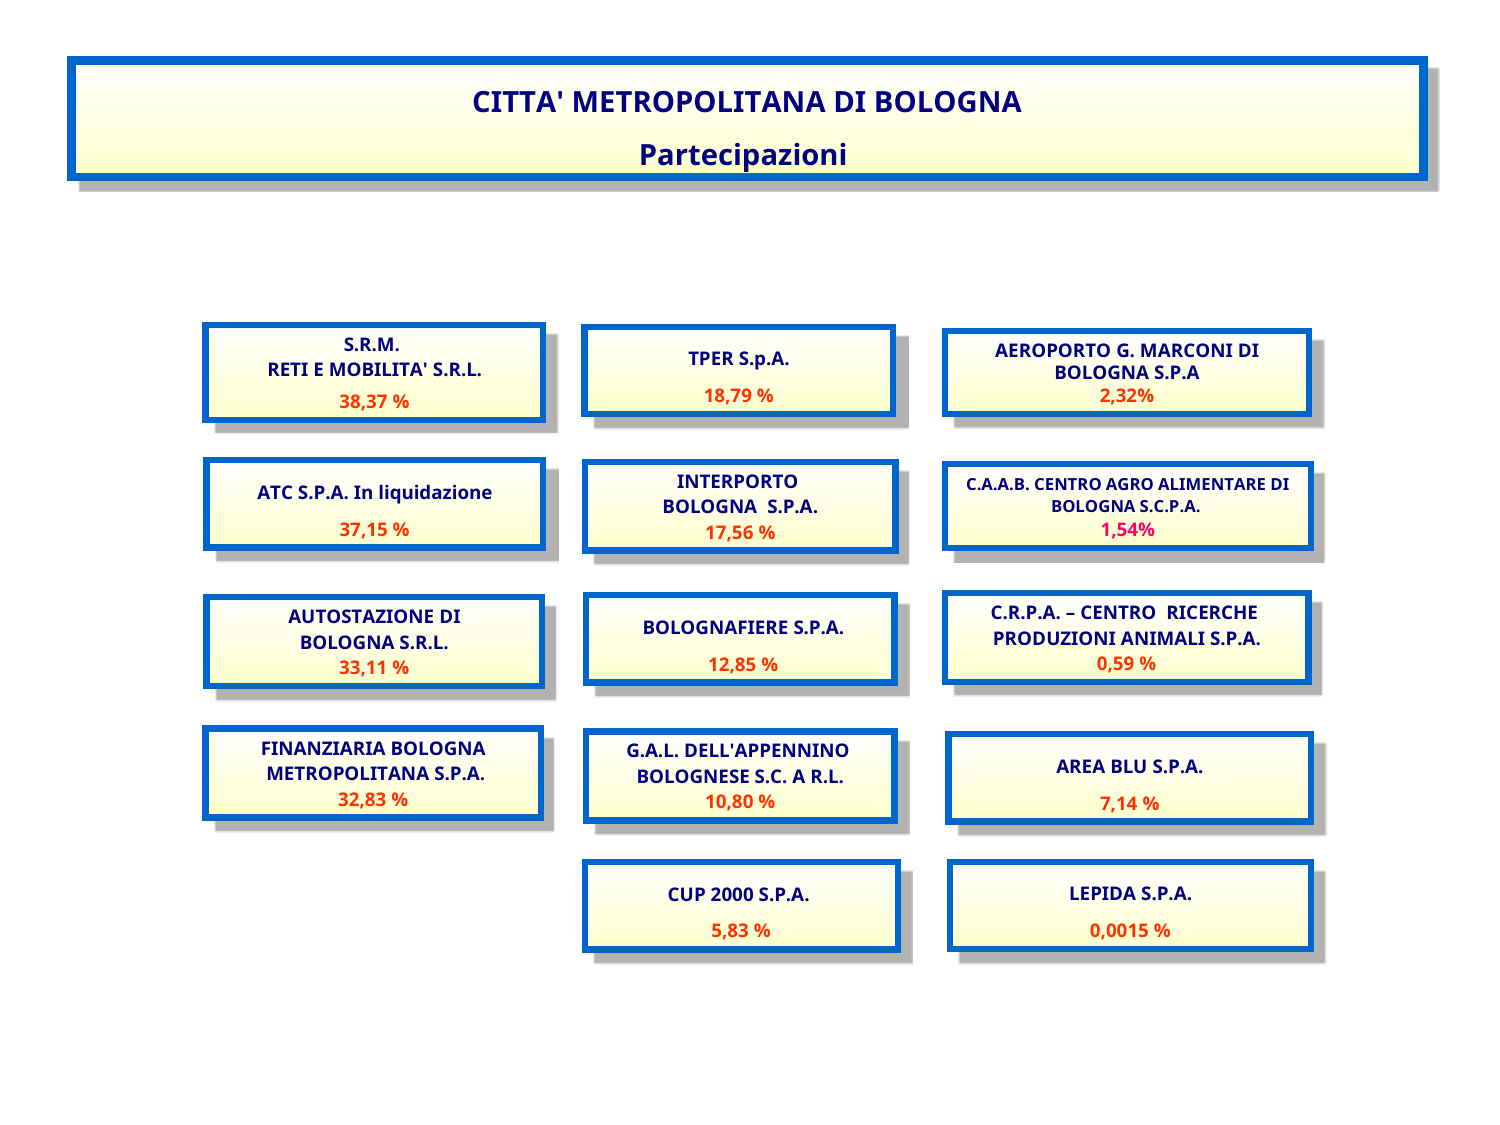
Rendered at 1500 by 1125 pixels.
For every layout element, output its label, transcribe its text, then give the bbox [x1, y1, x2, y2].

text_box TPER S.p.A. 18,79 % [584, 326, 894, 415]
text_box INTERPORTO BOLOGNA S.P.A. 17,56 % [585, 461, 896, 551]
text_box AEROPORTO G. MARCONI DI BOLOGNA S.P.A 2,32% [944, 330, 1310, 414]
text_box ATC S.P.A. In liquidazione 37,15 % [206, 460, 544, 548]
text_box G.A.L. DELL'APPENNINO BOLOGNESE S.C. A R.L. 10,80 % [586, 731, 895, 821]
text_box CITTA' METROPOLITANA DI BOLOGNA Partecipazioni [71, 60, 1424, 177]
text_box S.R.M. RETI E MOBILITA' S.R.L. 38,37 % [205, 324, 544, 420]
text_box AREA BLU S.P.A. 7,14 % [948, 733, 1312, 822]
text_box C.A.A.B. CENTRO AGRO ALIMENTARE DI BOLOGNA S.C.P.A. 1,54% [944, 463, 1312, 549]
text_box AUTOSTAZIONE DI BOLOGNA S.R.L. 33,11 % [206, 597, 543, 687]
text_box FINANZIARIA BOLOGNA METROPOLITANA S.P.A. 32,83 % [205, 728, 541, 818]
text_box LEPIDA S.P.A. 0,0015 % [950, 861, 1312, 950]
text_box BOLOGNAFIERE S.P.A. 12,85 % [586, 595, 895, 683]
text_box CUP 2000 S.P.A. 5,83 % [584, 861, 898, 950]
text_box C.R.P.A. – CENTRO RICERCHE PRODUZIONI ANIMALI S.P.A. 0,59 % [944, 592, 1309, 682]
